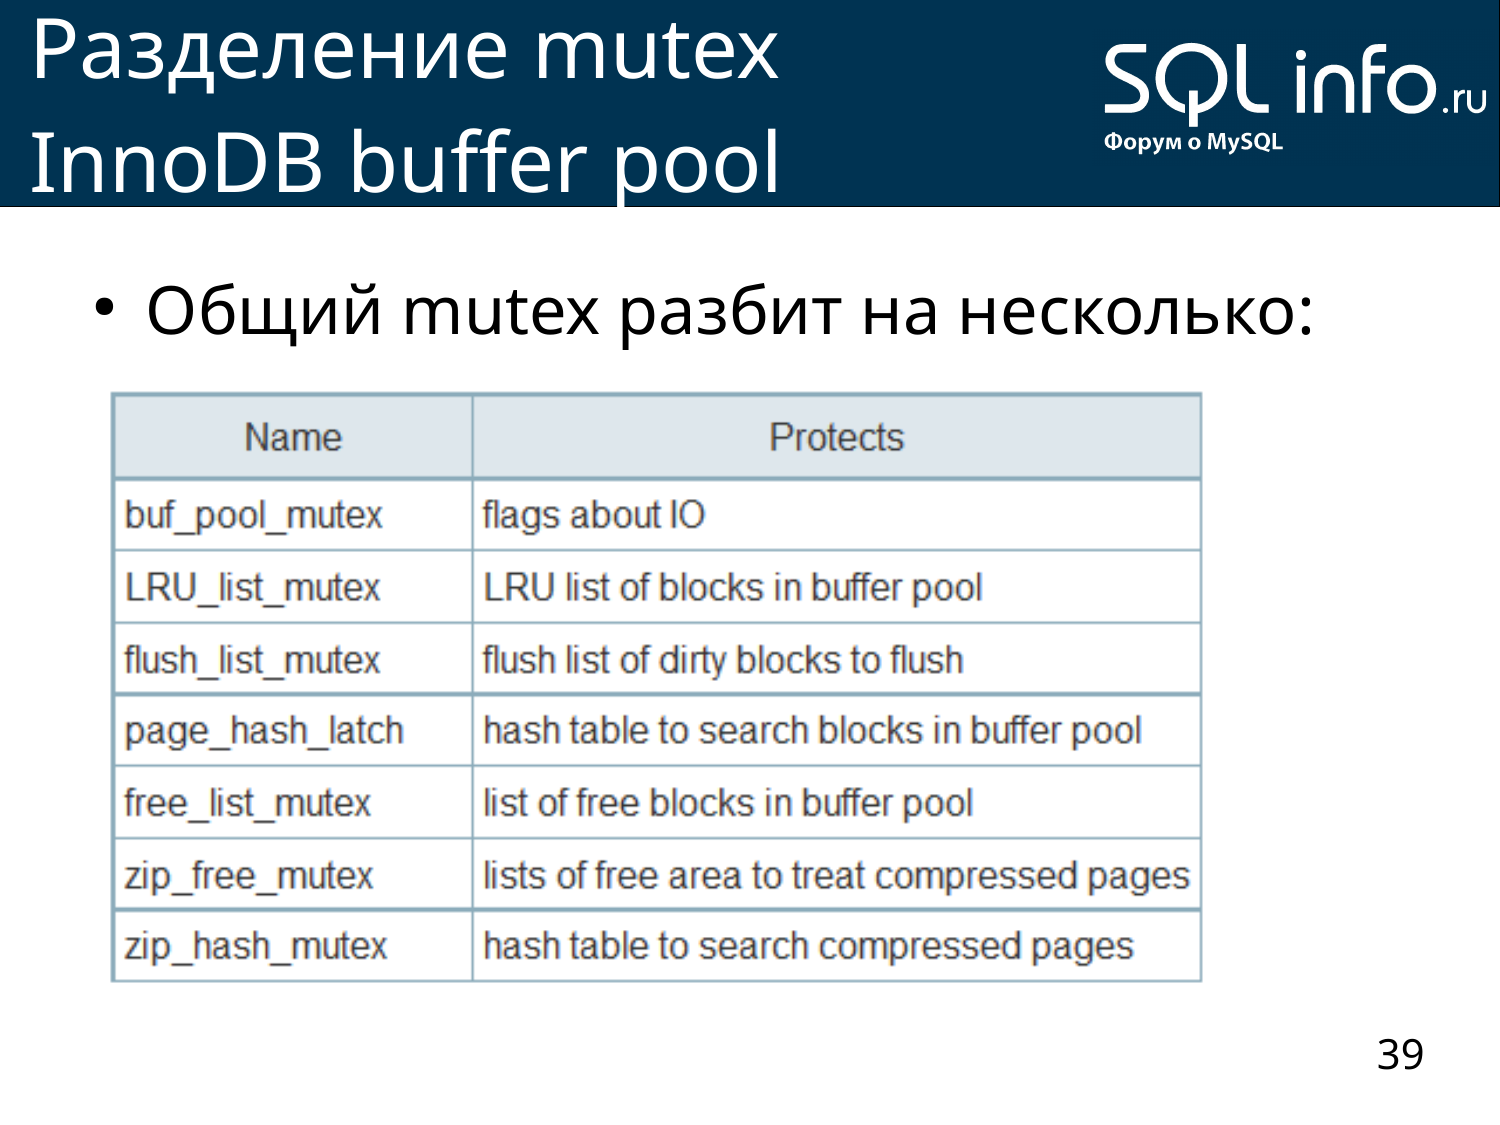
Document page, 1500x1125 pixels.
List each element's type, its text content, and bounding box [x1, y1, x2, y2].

picture [88, 381, 1231, 1004]
picture [1093, 29, 1495, 166]
title Разделение mutex InnoDB buffer pool [29, 0, 1093, 207]
list Общий mutex разбит на несколько: [75, 263, 1425, 384]
